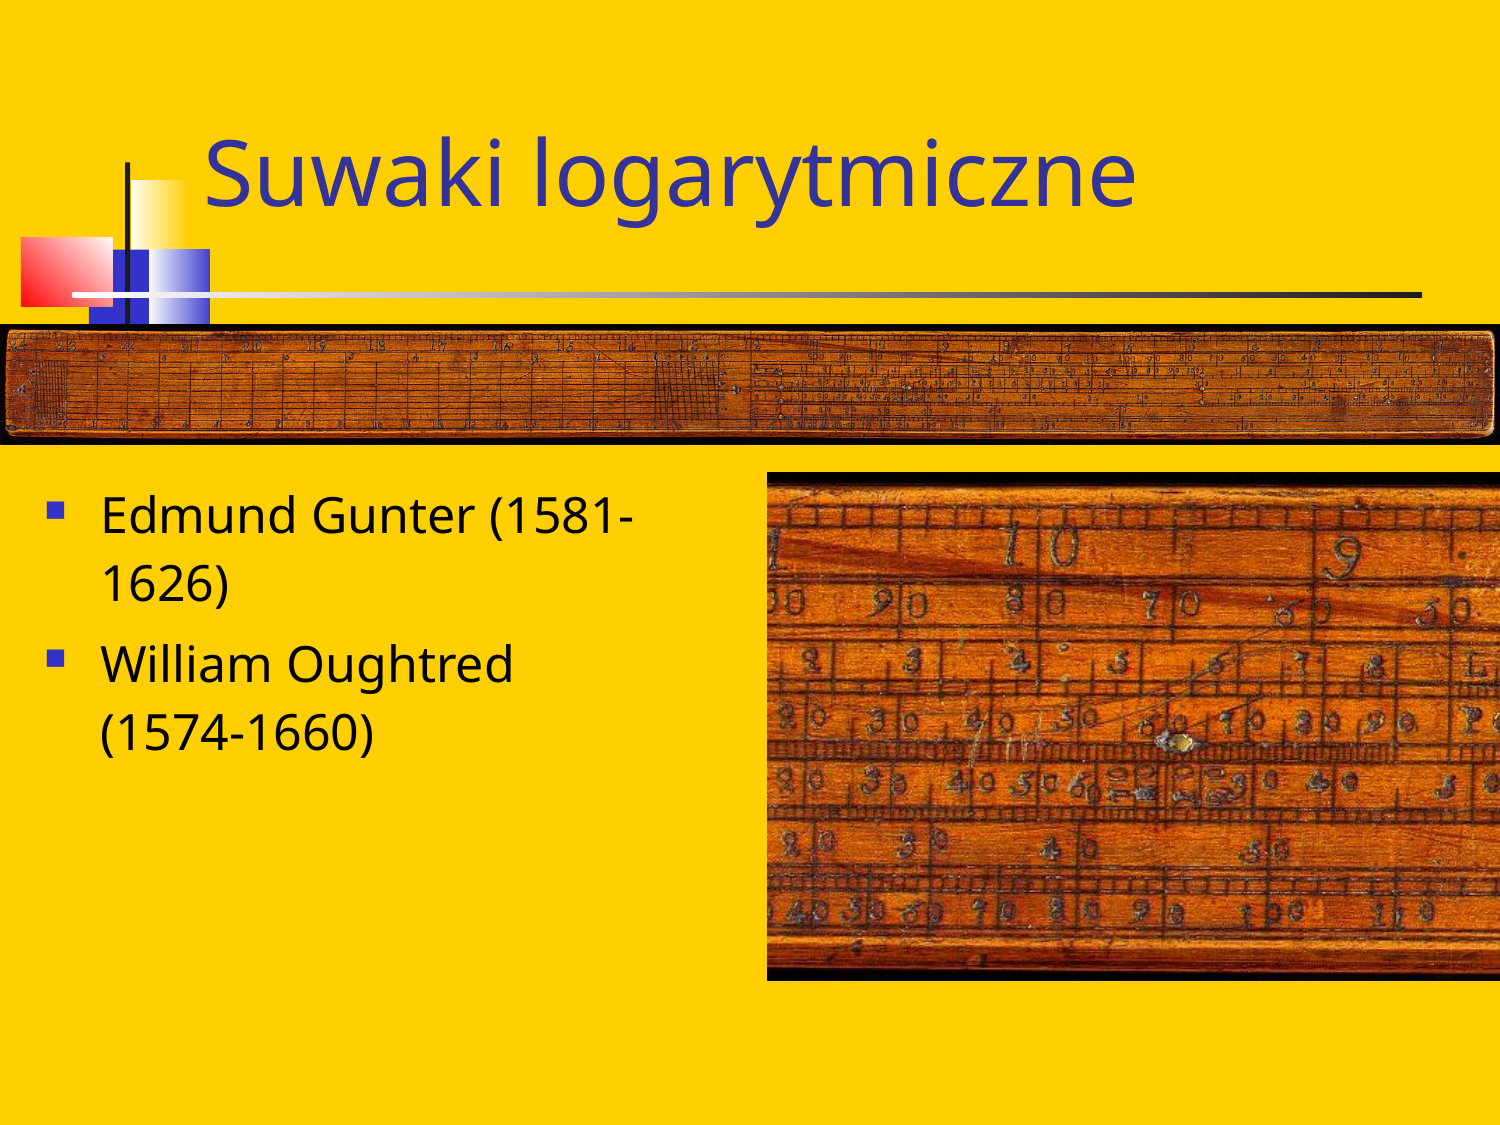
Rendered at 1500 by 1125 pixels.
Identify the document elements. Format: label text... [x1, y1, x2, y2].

title Suwaki logarytmiczne [188, 53, 1468, 290]
list Edmund Gunter (1581-1626) William Oughtred (1574-1660) [29, 472, 679, 1006]
picture [0, 324, 1500, 445]
picture [767, 472, 1500, 981]
